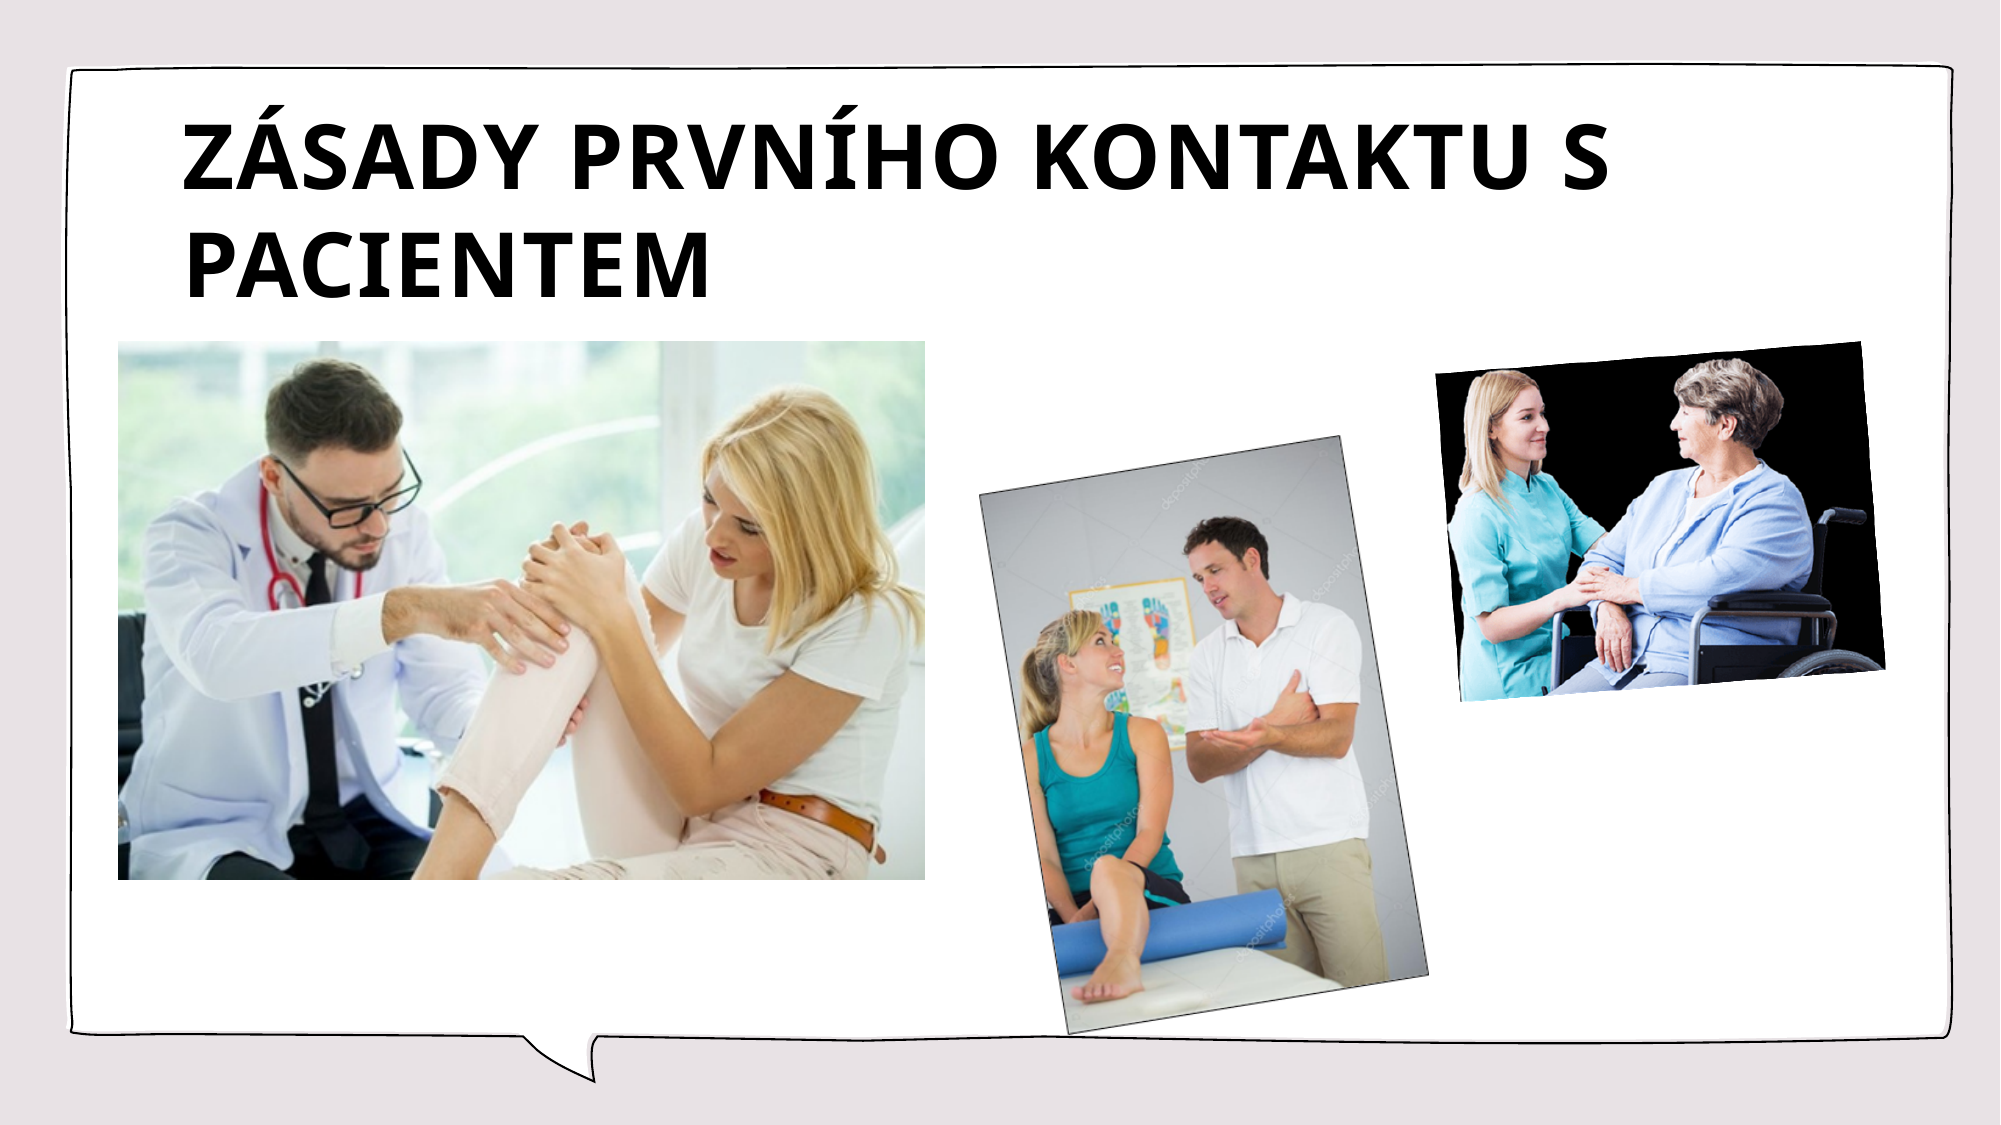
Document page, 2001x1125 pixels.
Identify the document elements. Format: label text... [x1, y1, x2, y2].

picture [978, 436, 1429, 1035]
picture [118, 341, 925, 880]
picture [1435, 340, 1886, 702]
title ZÁSADY PRVNÍHO KONTAKTU S PACIENTEM [167, 91, 1863, 324]
